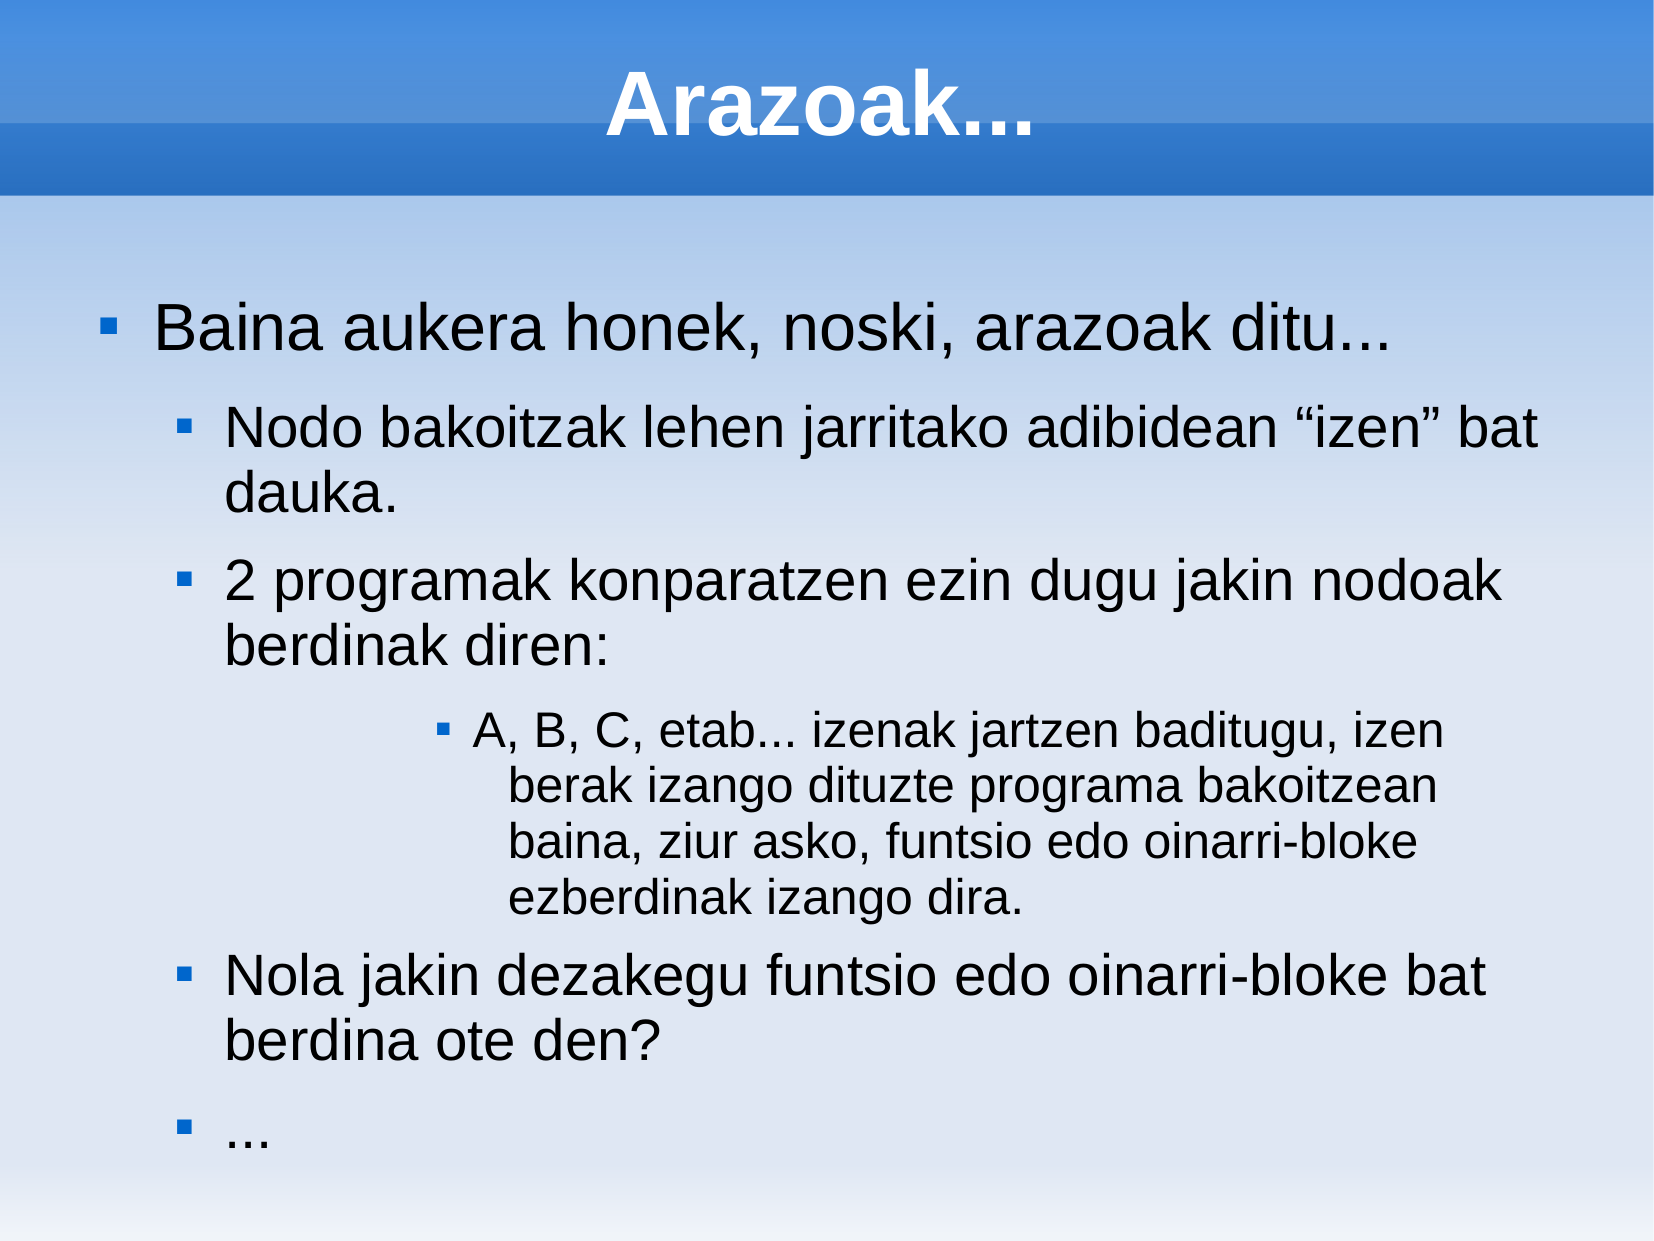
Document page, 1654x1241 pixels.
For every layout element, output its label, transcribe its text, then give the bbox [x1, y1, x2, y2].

title Arazoak... [76, 0, 1565, 208]
picture [0, 0, 1654, 1241]
list Baina aukera honek, noski, arazoak ditu... Nodo bakoitzak lehen jarritako adibidean “izen” bat dauka. 2 programak konparatzen ezin dugu jakin nodoak berdinak diren: A, B, C, etab... izenak jartzen baditugu, izen berak izango dituzte programa bakoitzean baina, ziur asko, funtsio edo oinarri-bloke ezberdinak izango dira. Nola jakin dezakegu funtsio edo oinarri-bloke bat berdina ote den? ... [82, 290, 1571, 1162]
